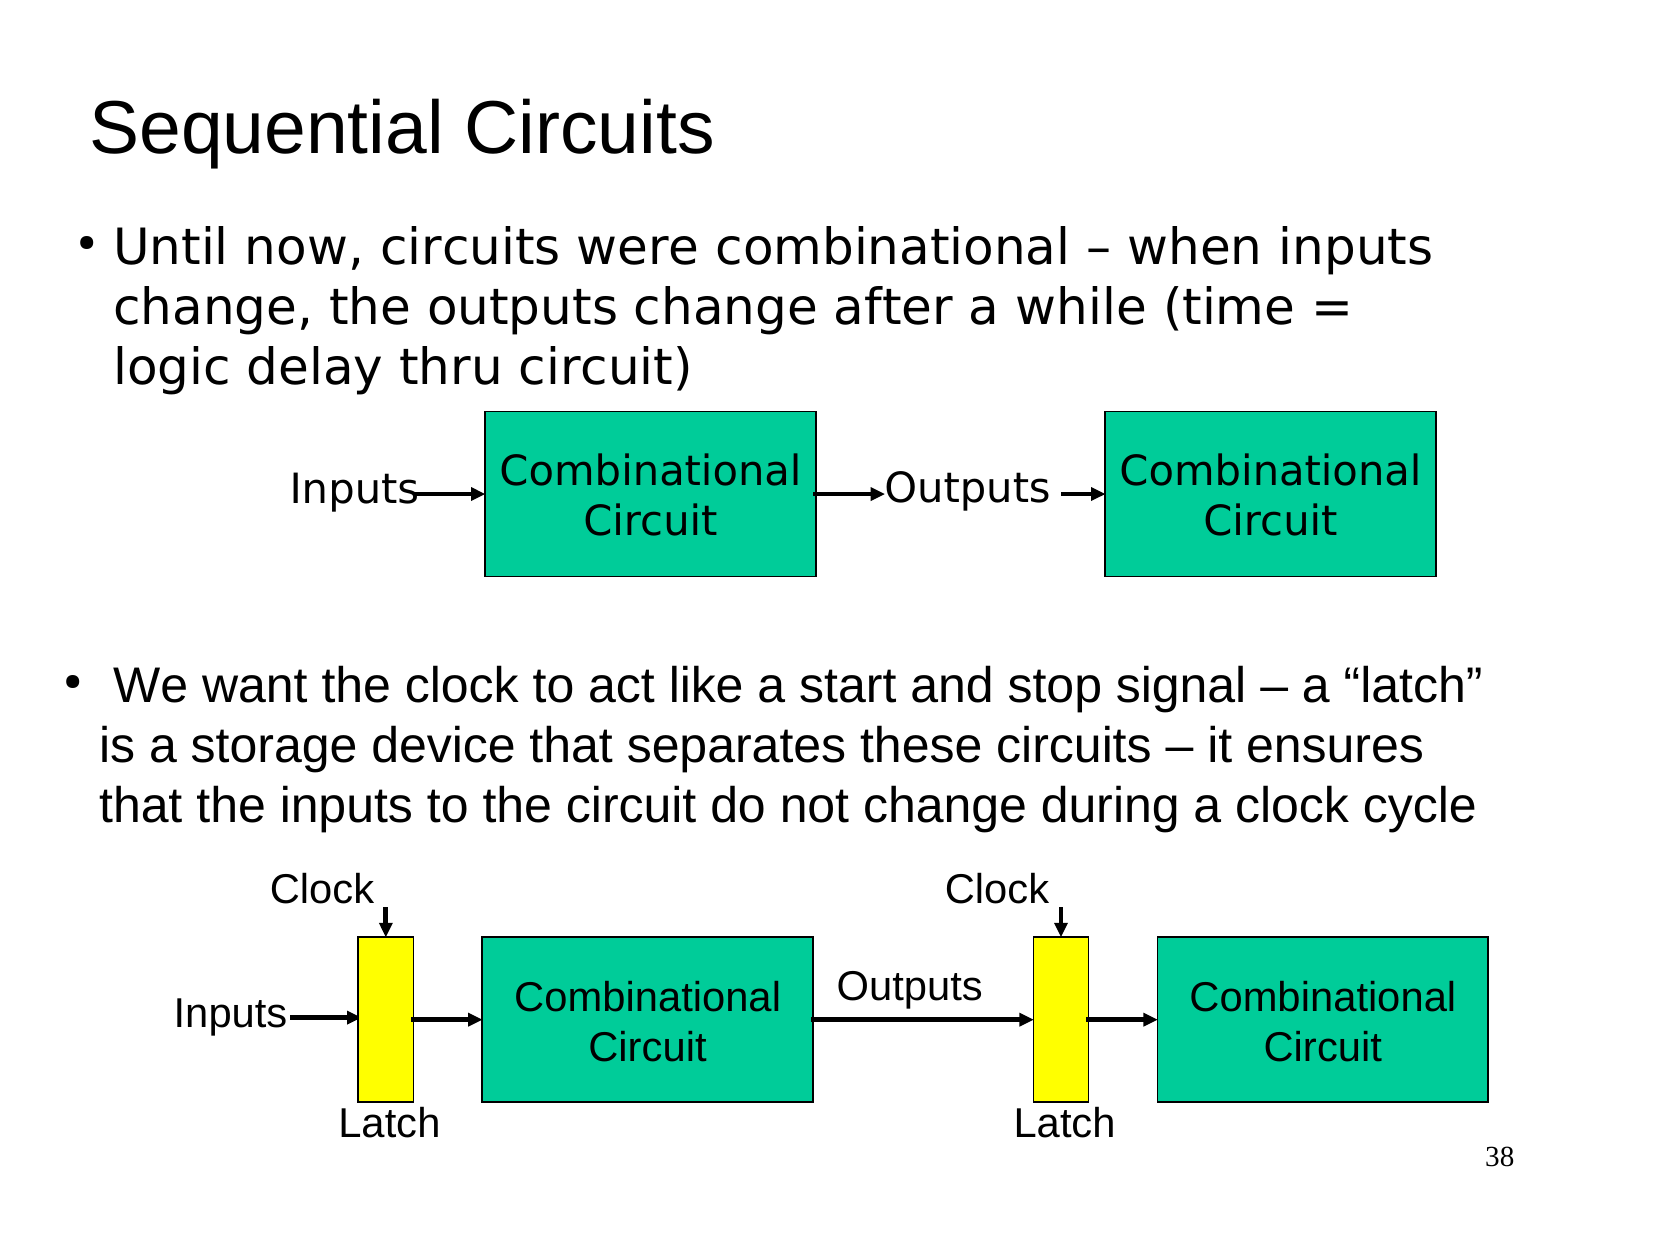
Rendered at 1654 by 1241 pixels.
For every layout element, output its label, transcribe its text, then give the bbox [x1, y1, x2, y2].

text_box [358, 936, 414, 1088]
text_box Until now, circuits were combinational – when inputs change, the outputs change after a while (time = logic delay thru circuit) [63, 206, 1489, 282]
text_box Sequential Circuits [74, 71, 731, 177]
text_box Clock [930, 854, 1065, 920]
text_box <number> [1185, 1129, 1530, 1213]
text_box Inputs [274, 454, 435, 521]
text_box Inputs [158, 978, 303, 1044]
text_box We want the clock to act like a start and stop signal – a “latch” is a storage device that separates these circuits – it ensures that the inputs to the circuit do not change during a clock cycle [48, 645, 1527, 841]
text_box Clock [255, 854, 390, 920]
text_box Latch [998, 1088, 1131, 1155]
text_box Combinational Circuit [1105, 411, 1436, 577]
text_box [1033, 936, 1089, 1088]
text_box Outputs [869, 452, 1066, 519]
text_box Latch [323, 1088, 456, 1155]
text_box Combinational Circuit [1157, 936, 1489, 1103]
text_box Combinational Circuit [482, 936, 813, 1103]
text_box Combinational Circuit [485, 411, 816, 577]
text_box Outputs [821, 950, 998, 1017]
